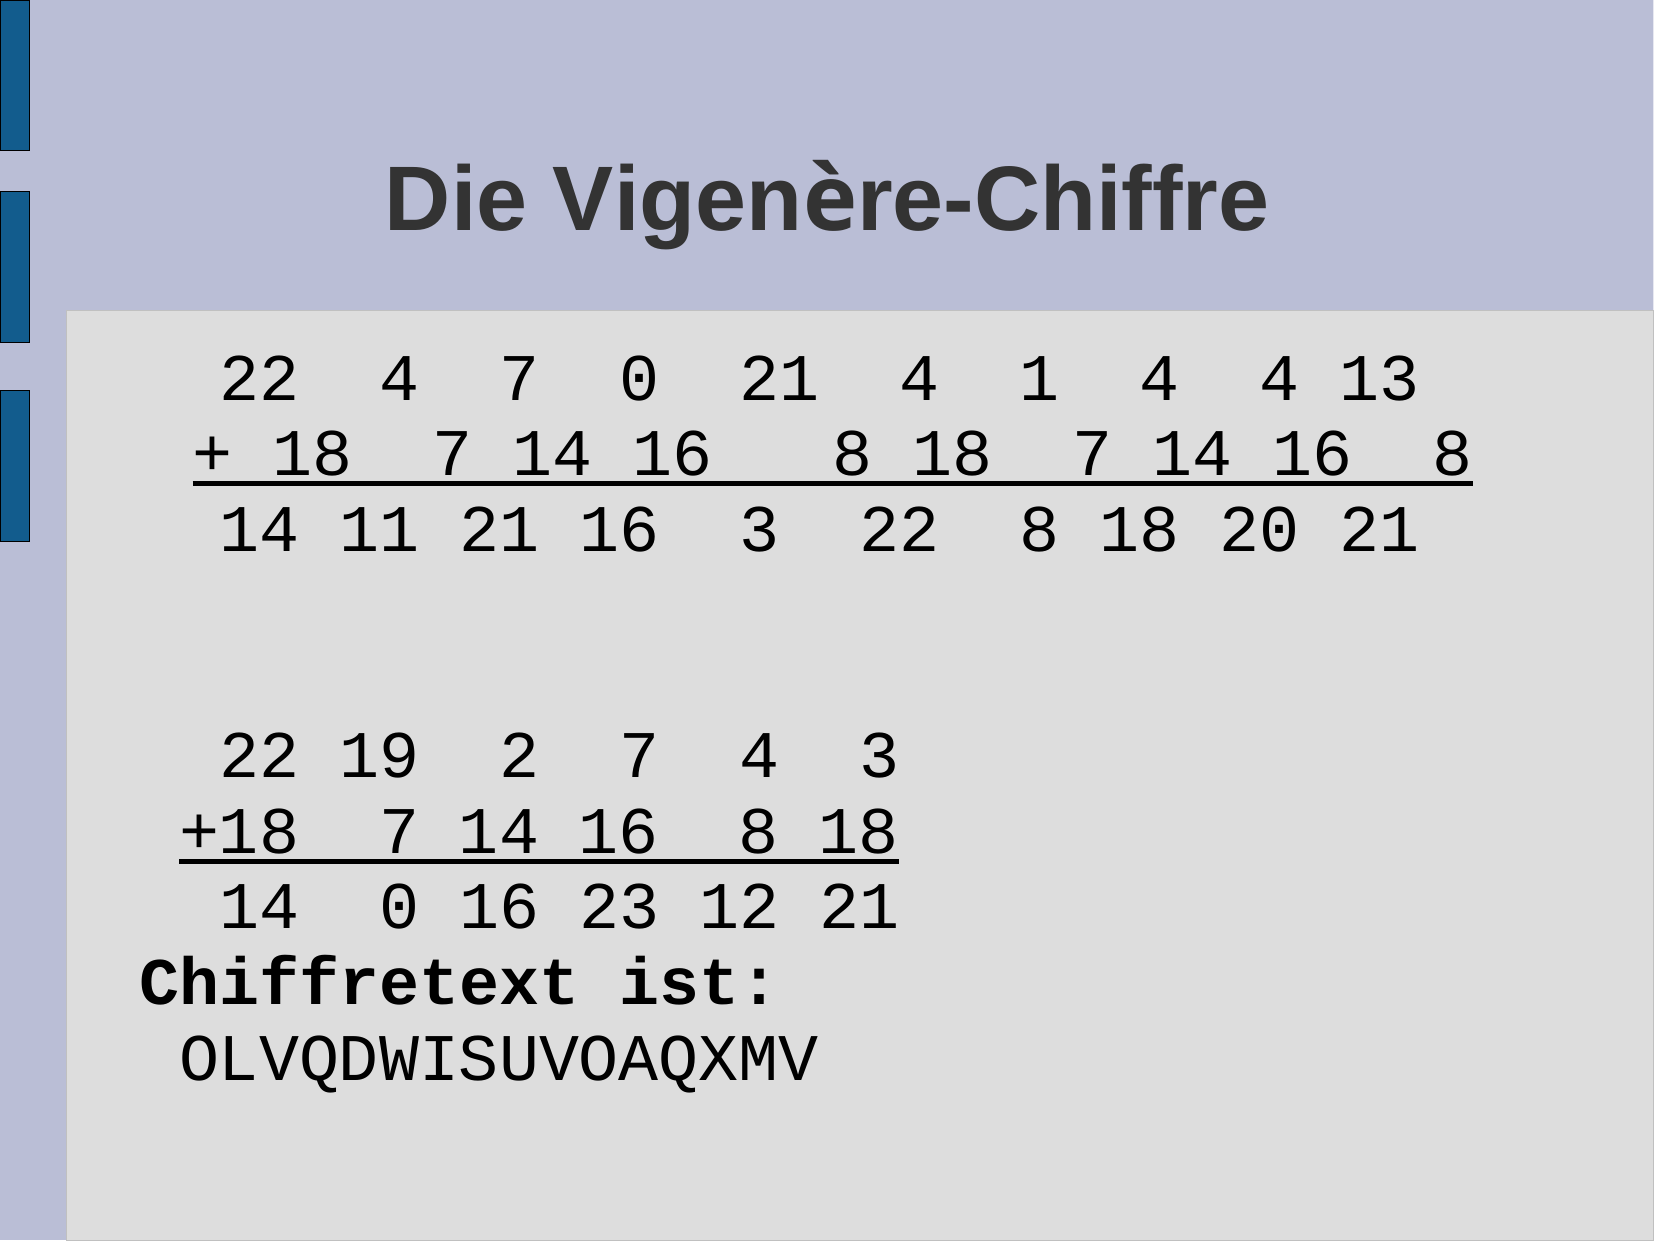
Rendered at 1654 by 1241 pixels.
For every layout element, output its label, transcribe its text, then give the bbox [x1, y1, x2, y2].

list 22 4 7 0 21 4 1 4 4 13 + 18 7 14 16 8 18 7 14 16 8 14 11 21 16 3 22 8 18 20 21 22 19 2 7 4 3 +18 7 14 16 8 18 14 0 16 23 12 21 Chiffretext ist: OLVQDWISUVOAQXMV [121, 344, 1534, 1186]
title Die Vigenère-Chiffre [121, 91, 1534, 299]
